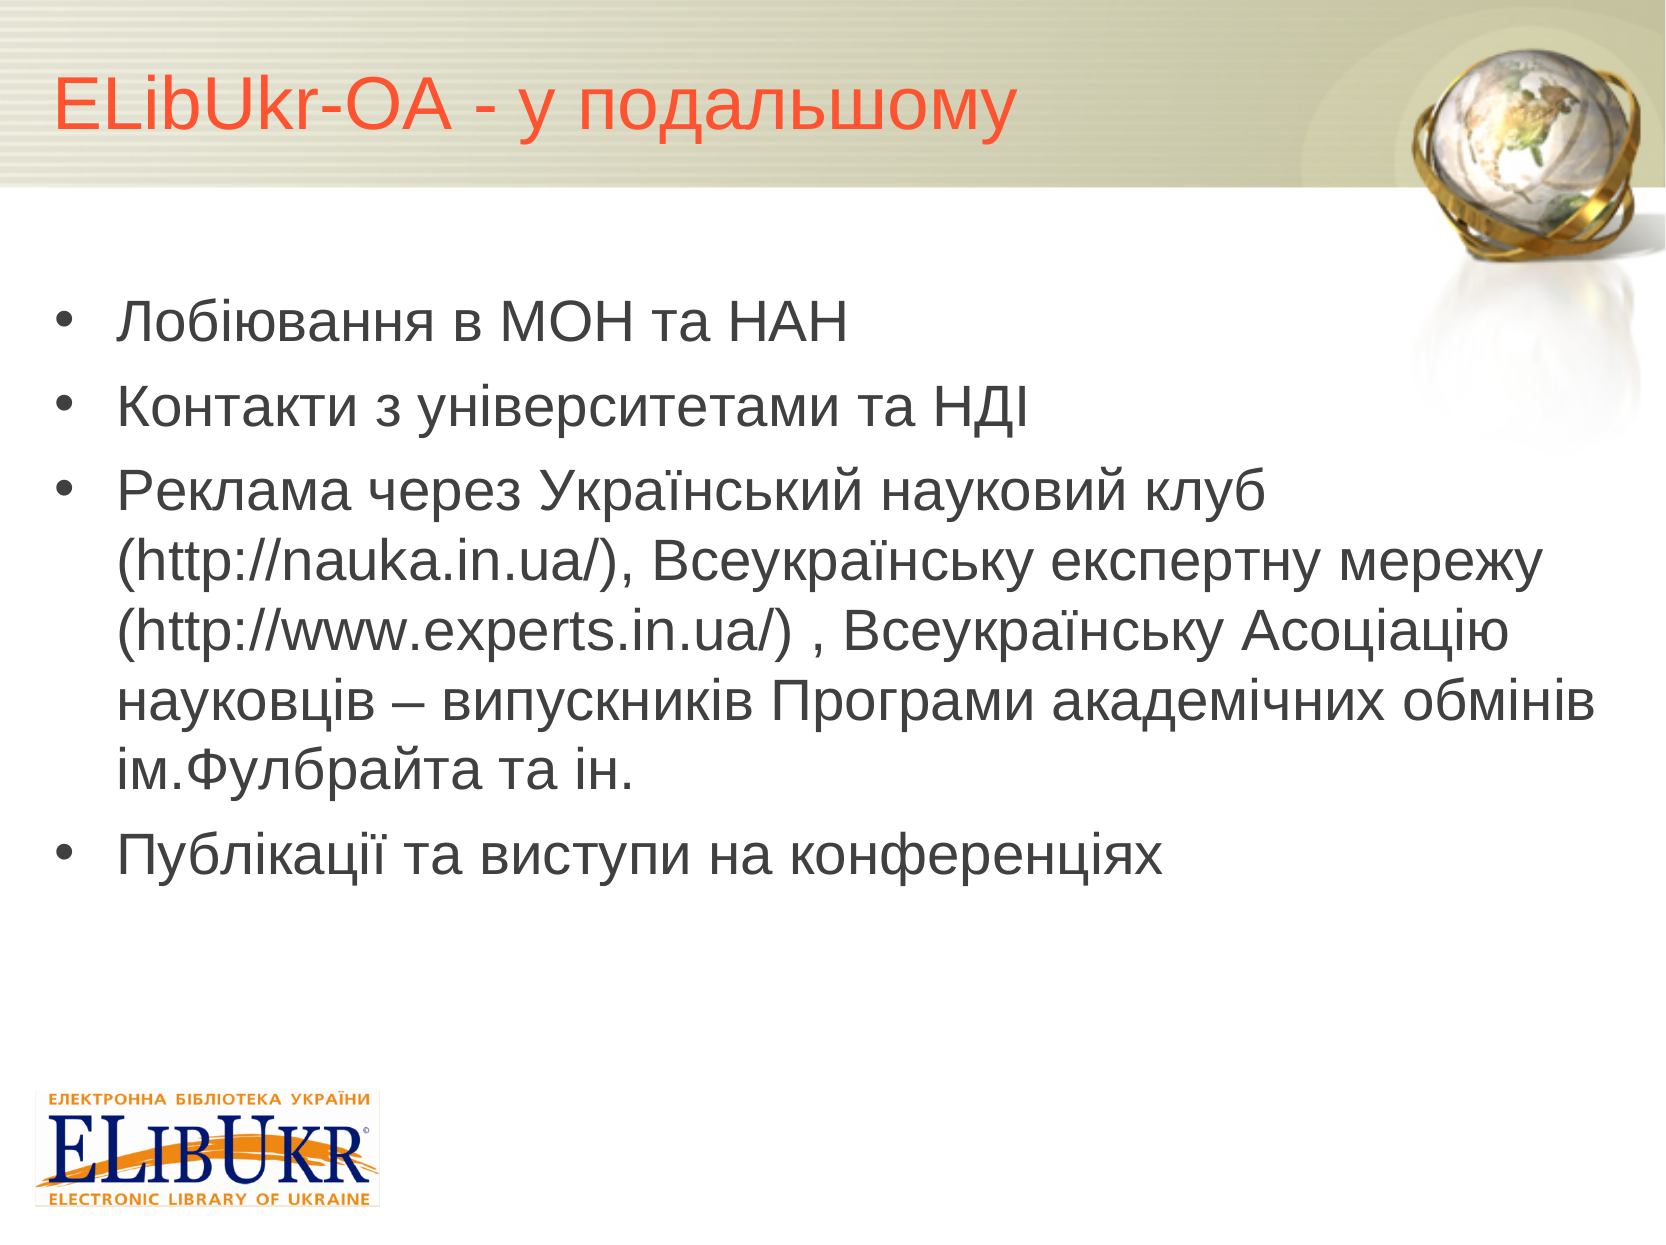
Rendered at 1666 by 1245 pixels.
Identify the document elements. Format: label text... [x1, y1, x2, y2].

picture [0, 0, 1666, 1245]
title ELibUkr-OA - у подальшому [35, 24, 1386, 175]
list Лобіювання в МОН та НАН Контакти з університетами та НДІ Реклама через Український науковий клуб (http://nauka.in.ua/), Всеукраїнську експертну мережу (http://www.experts.in.ua/) , Всеукраїнську Асоціацію науковців – випускників Програми академічних обмінів ім.Фулбрайта та ін. Публікації та виступи на конференціях [37, 275, 1626, 1150]
